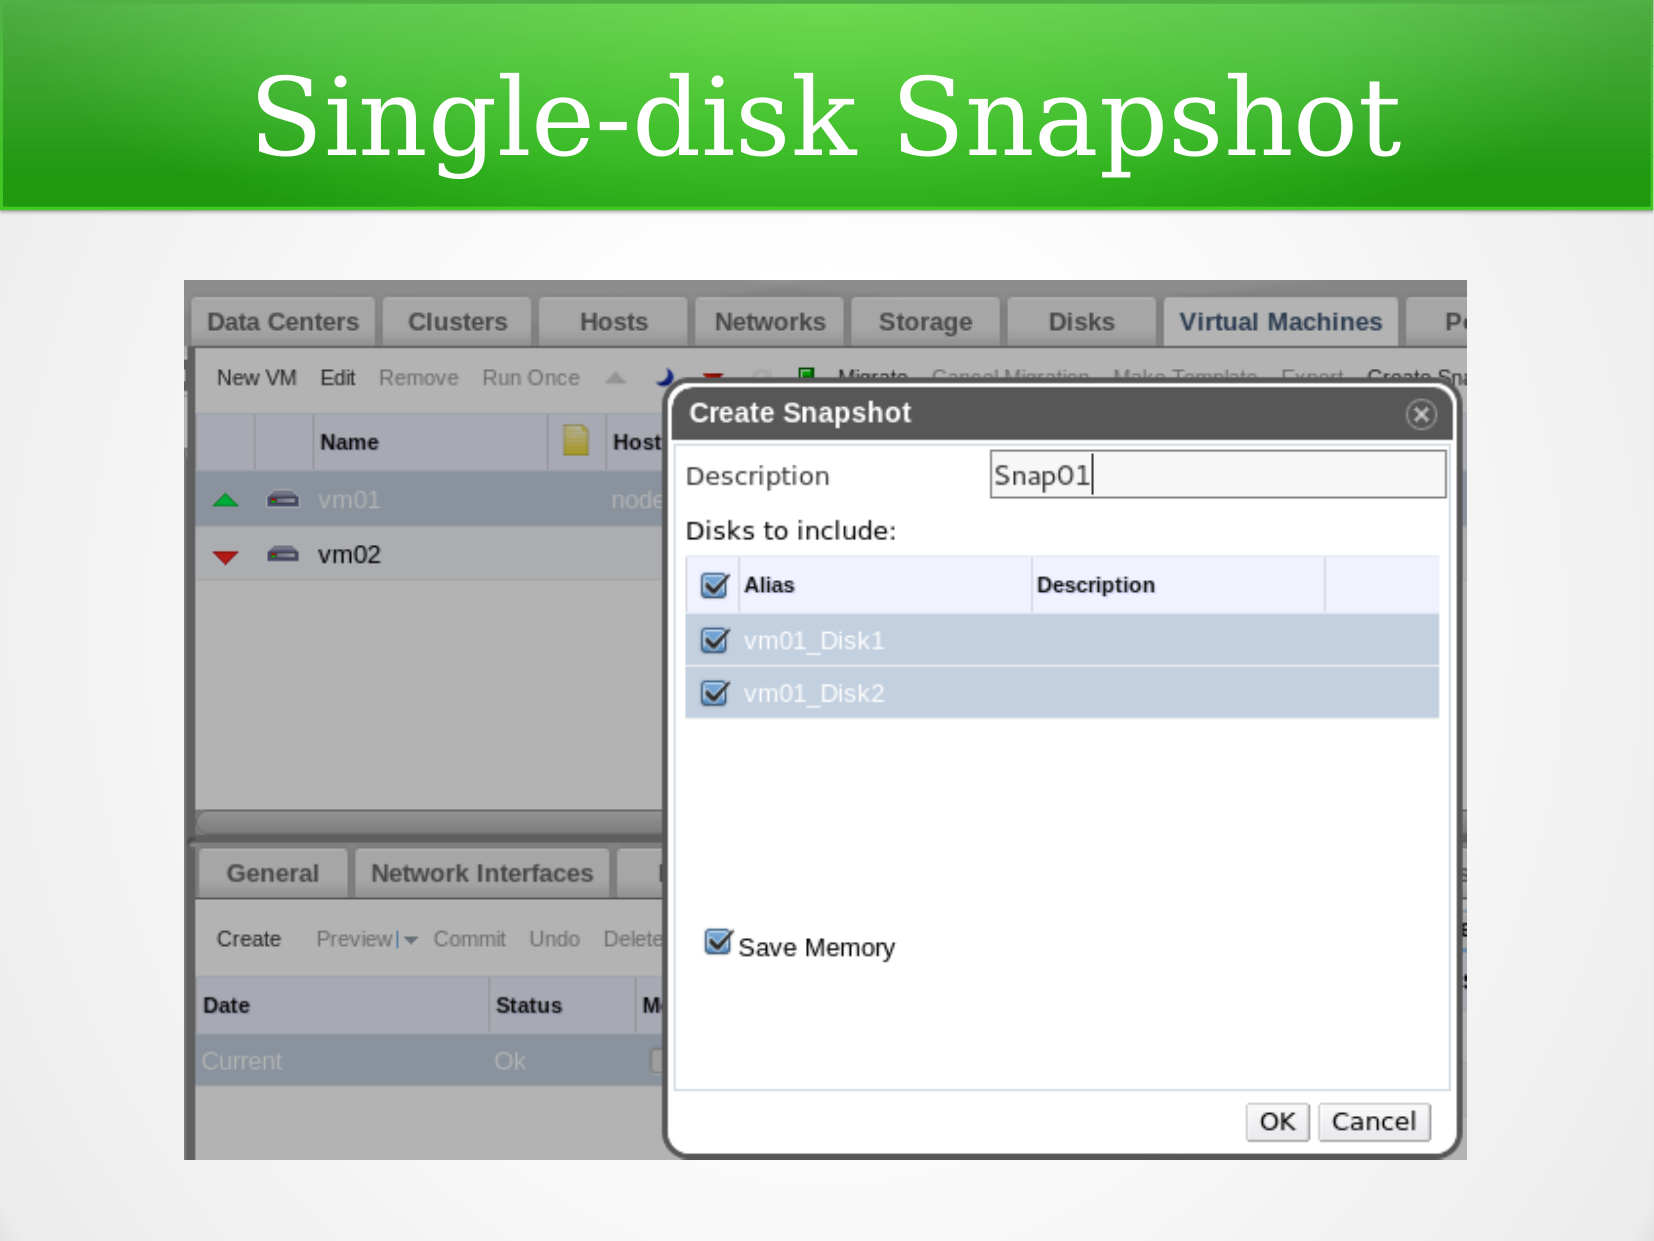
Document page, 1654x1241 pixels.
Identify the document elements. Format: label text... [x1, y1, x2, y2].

picture [184, 280, 1467, 1160]
title Single-disk Snapshot [82, 47, 1571, 189]
